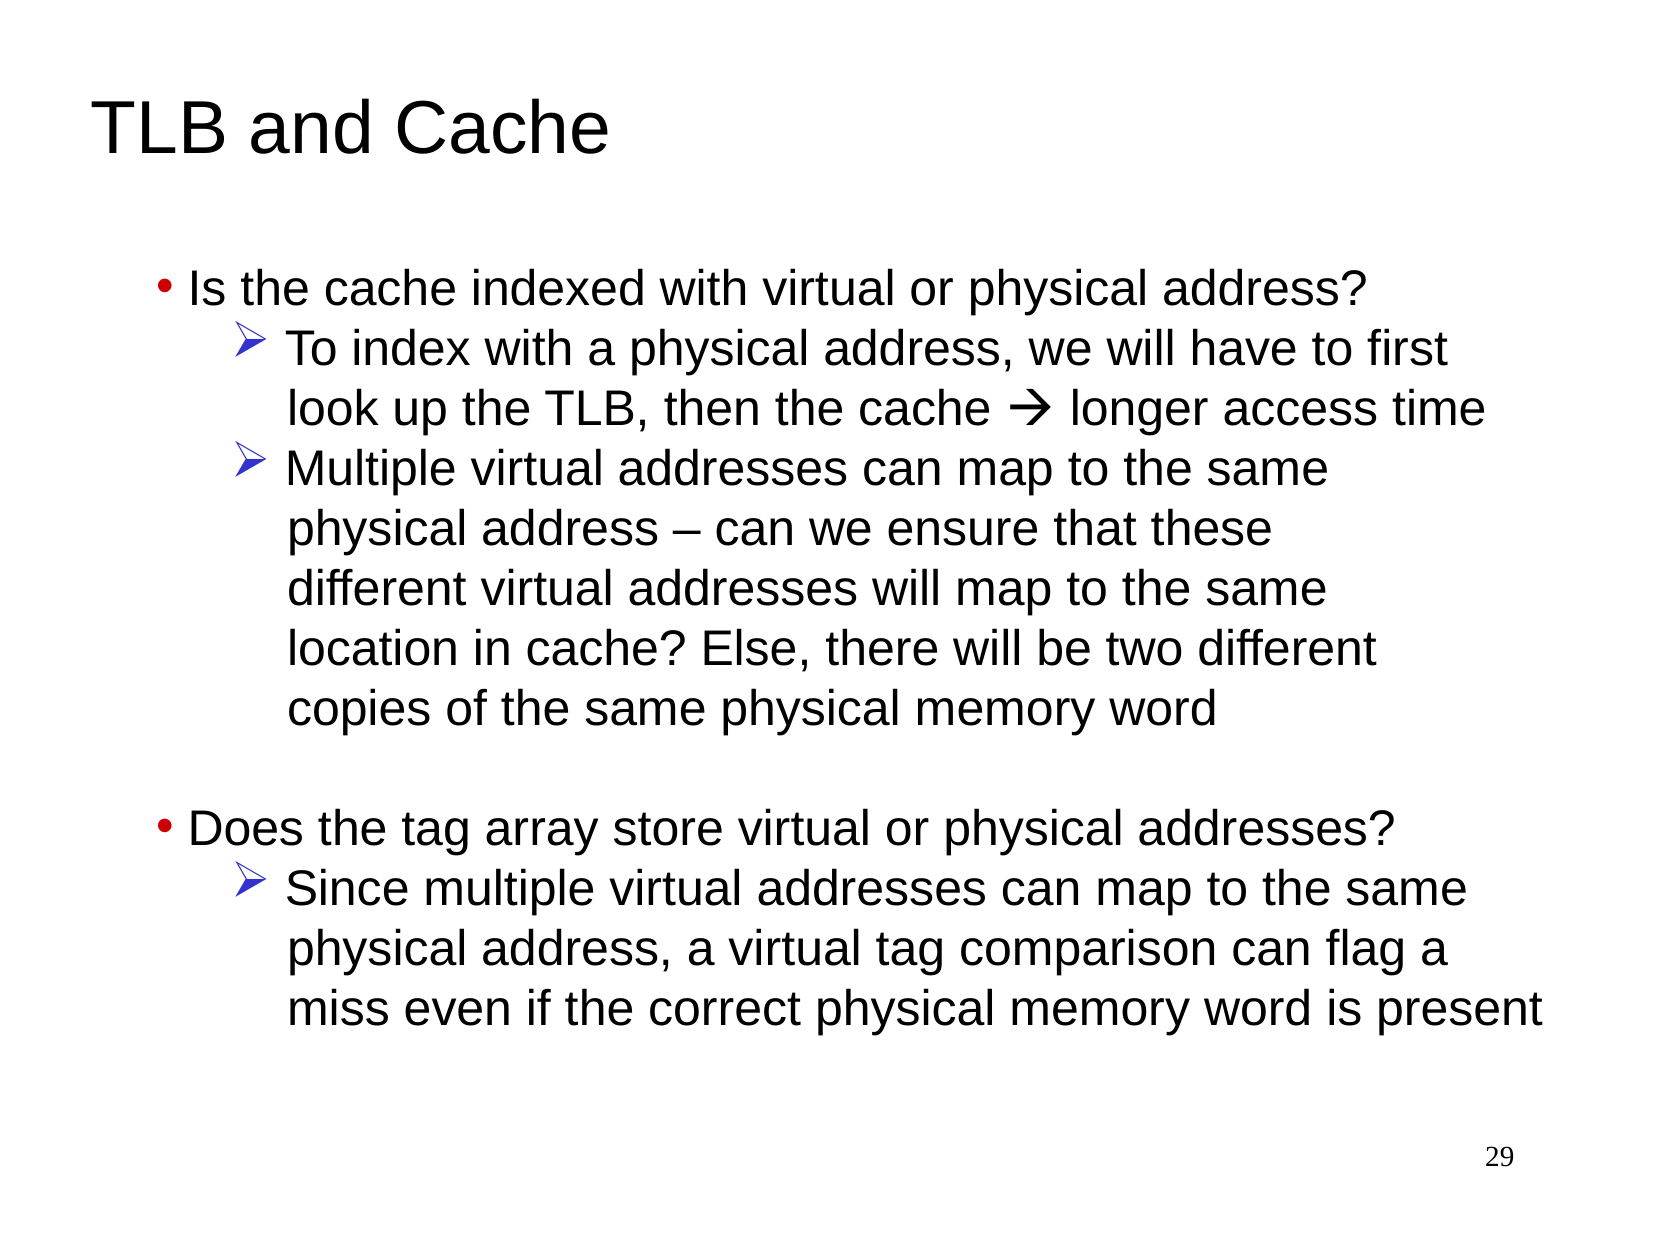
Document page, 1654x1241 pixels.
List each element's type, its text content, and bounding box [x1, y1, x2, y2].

text_box <number> [1184, 1129, 1530, 1213]
text_box TLB and Cache [75, 71, 627, 177]
text_box Is the cache indexed with virtual or physical address? To index with a physical address, we will have to first look up the TLB, then the cache  longer access time Multiple virtual addresses can map to the same physical address – can we ensure that these different virtual addresses will map to the same location in cache? Else, there will be two different copies of the same physical memory word Does the tag array store virtual or physical addresses? Since multiple virtual addresses can map to the same physical address, a virtual tag comparison can flag a miss even if the correct physical memory word is present [141, 247, 1559, 1044]
